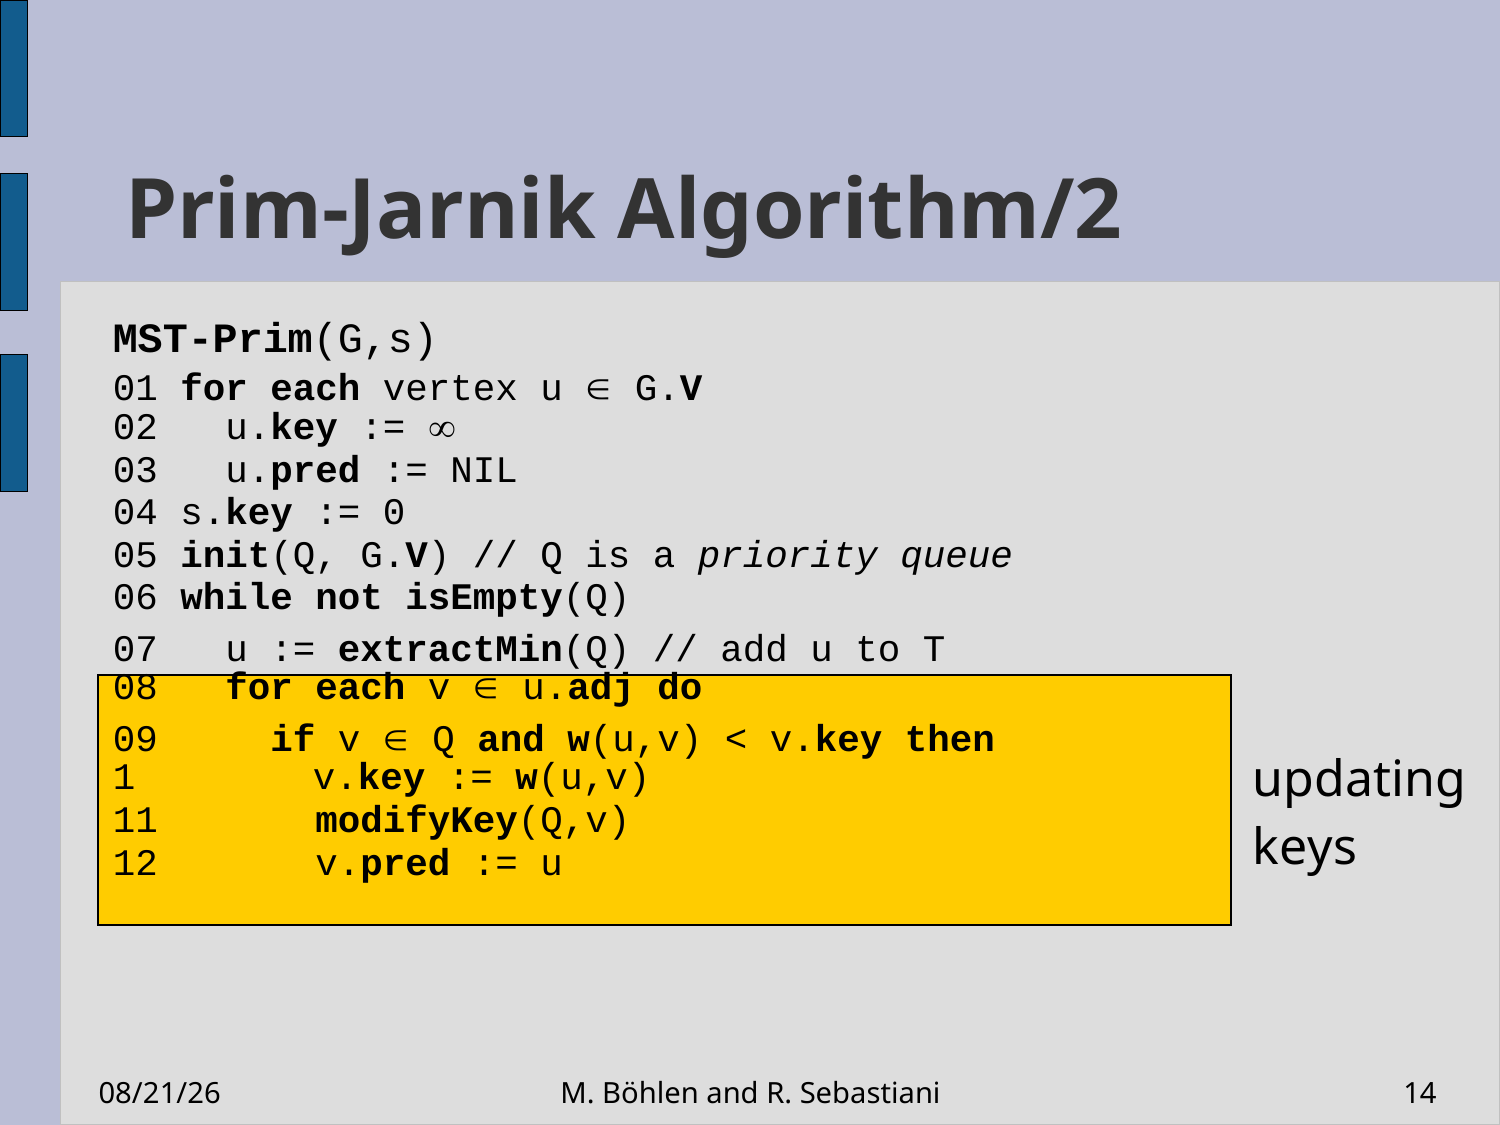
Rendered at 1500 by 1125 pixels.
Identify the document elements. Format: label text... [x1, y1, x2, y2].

list MST-Prim(G,s) 01 for each vertex u  G.V 02 u.key :=  03 u.pred := NIL 04 s.key := 0 05 init(Q, G.V) // Q is a priority queue 06 while not isEmpty(Q) 07 u := extractMin(Q) // add u to T 08 for each v  u.adj do 09 if v  Q and w(u,v) < v.key then v.key := w(u,v) 11 modifyKey(Q,v) 12 v.pred := u [97, 310, 1469, 926]
text_box updating keys [1238, 735, 1489, 888]
title Prim-Jarnik Algorithm/2 [110, 67, 1392, 271]
